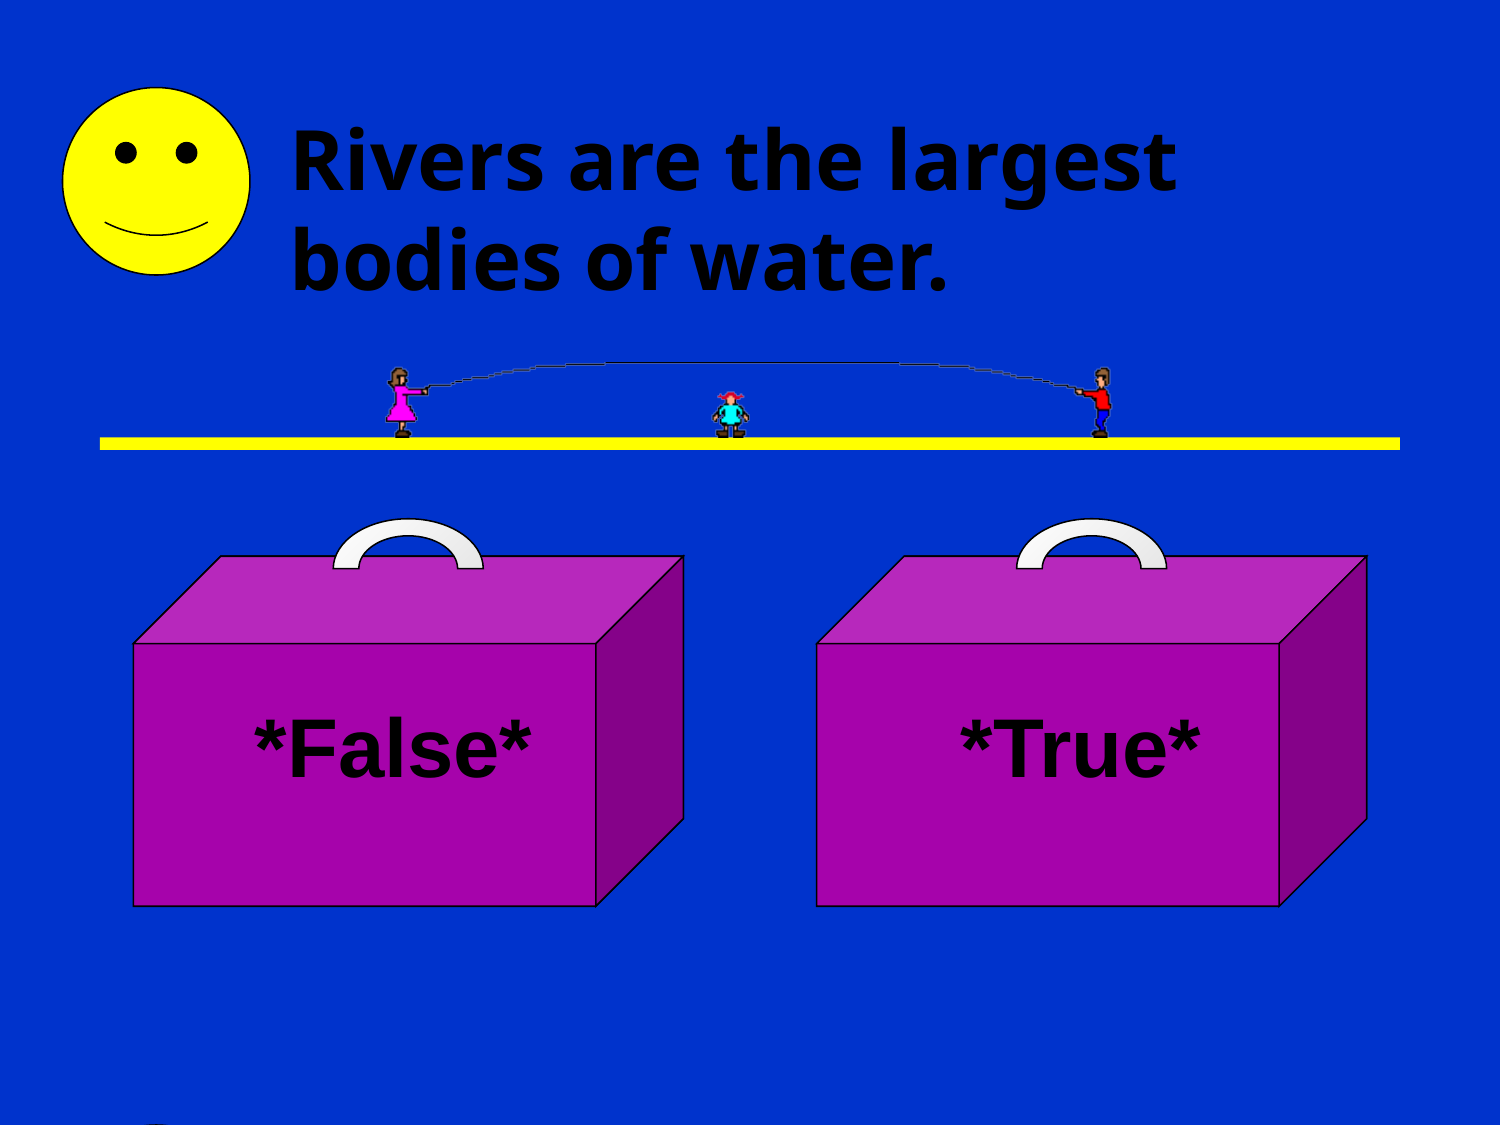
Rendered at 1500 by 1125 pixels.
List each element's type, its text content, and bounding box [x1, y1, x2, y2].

list *False* [137, 587, 650, 900]
list *True* [825, 587, 1338, 900]
title Rivers are the largest bodies of water. [275, 99, 1388, 288]
picture [384, 362, 1116, 438]
